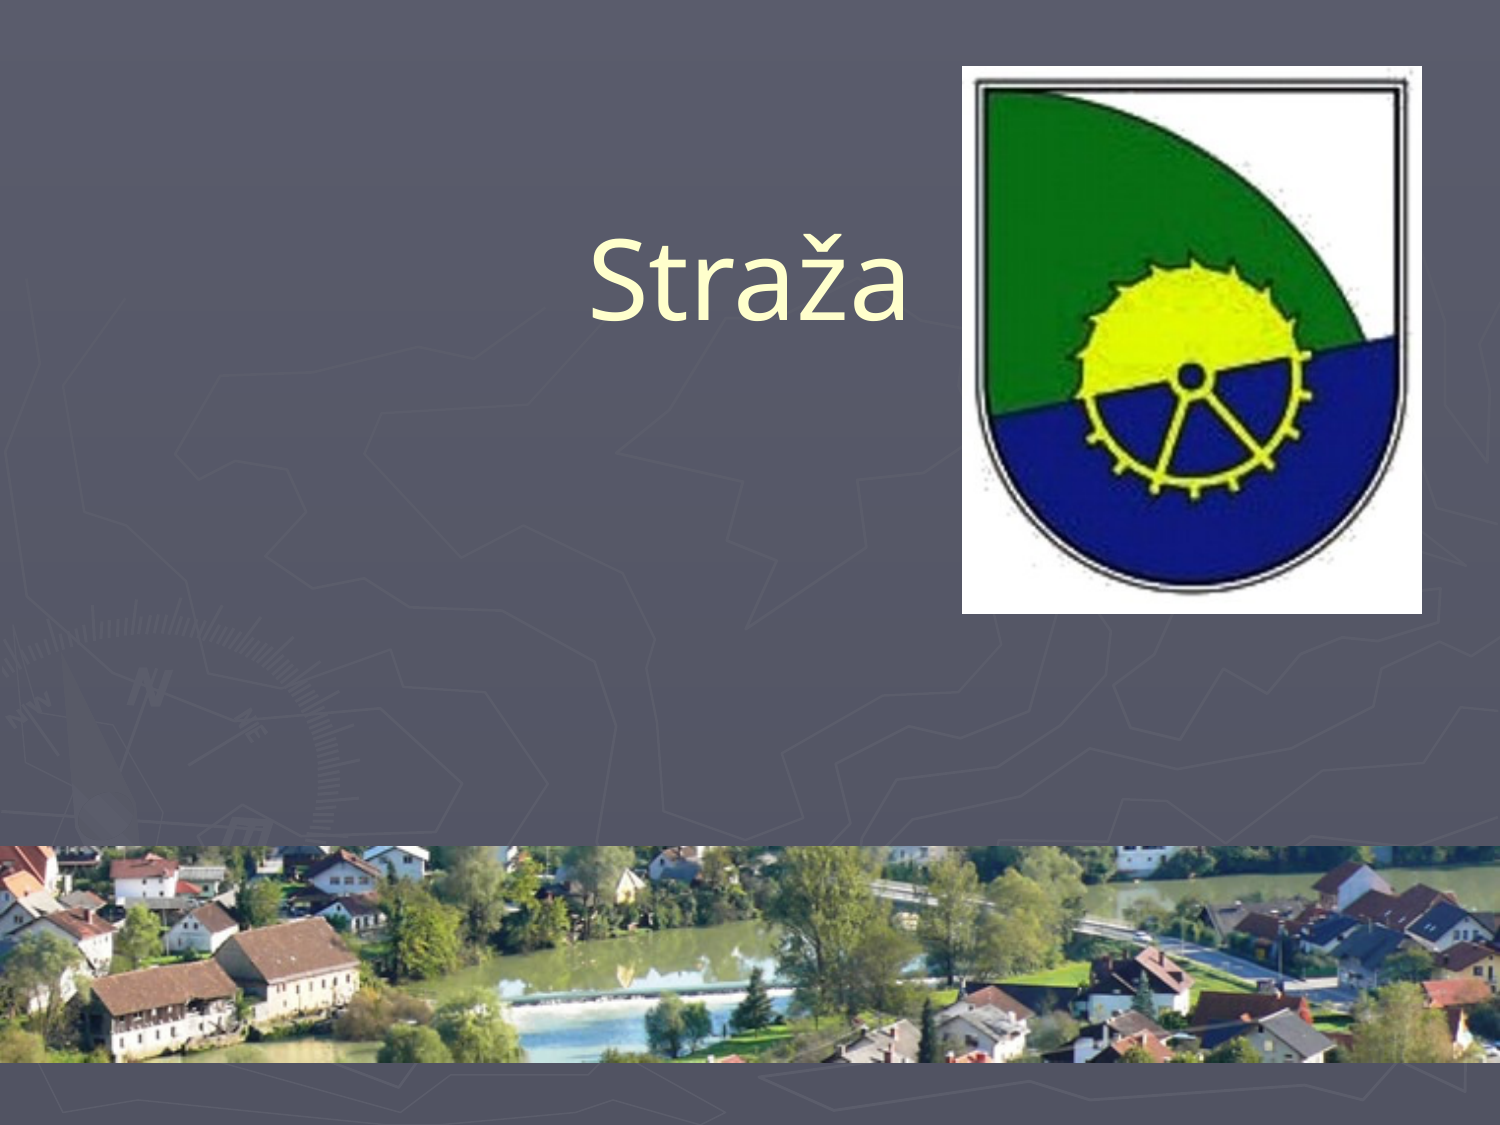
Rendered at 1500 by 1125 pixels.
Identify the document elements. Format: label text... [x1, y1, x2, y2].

title Straža [112, 90, 962, 350]
picture [962, 66, 1422, 614]
picture [0, 846, 1500, 1063]
